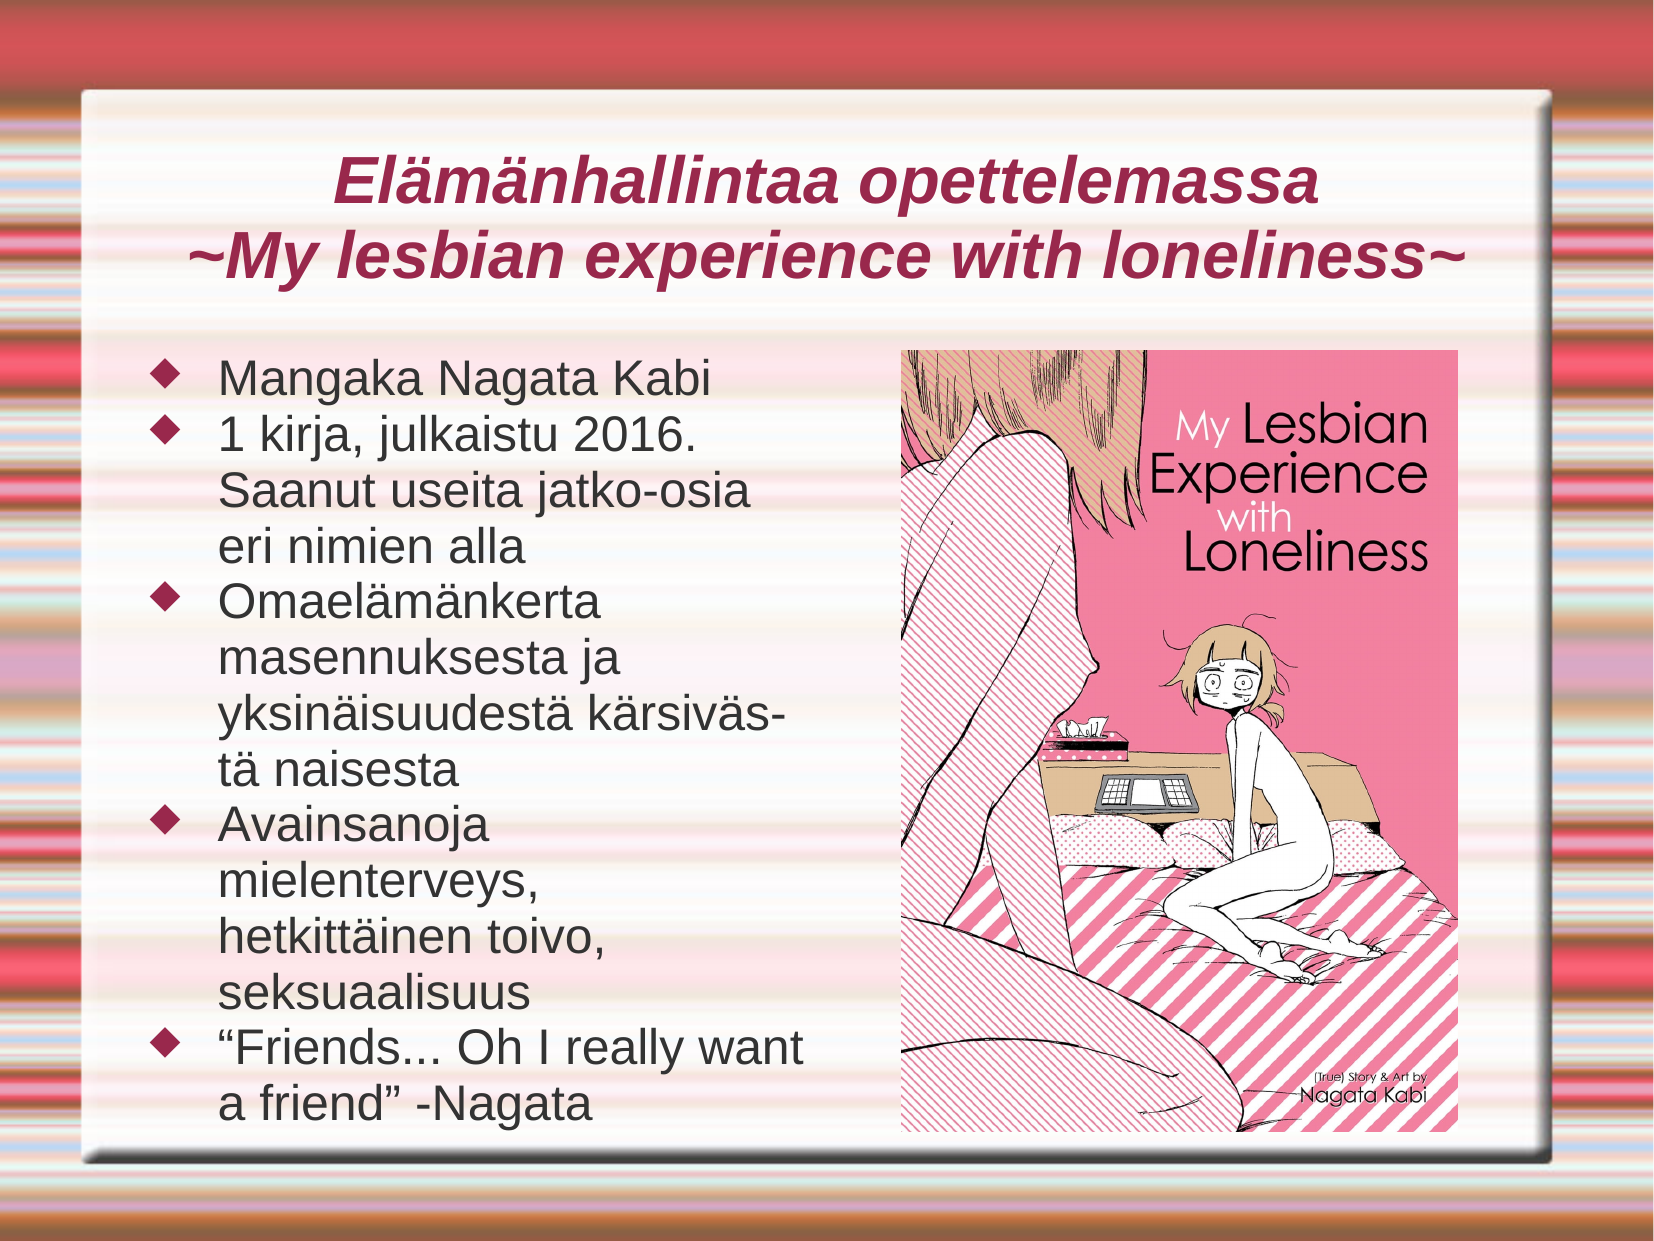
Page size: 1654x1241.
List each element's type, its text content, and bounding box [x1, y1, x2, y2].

list Mangaka Nagata Kabi 1 kirja, julkaistu 2016. Saanut useita jatko-osia eri nimien alla Omaelämänkerta masennuksesta ja yksinäisuudestä kärsiväs- tä naisesta Avainsanoja mielenterveys, hetkittäinen toivo, seksuaalisuus “Friends... Oh I really want a friend” -Nagata [134, 350, 809, 1132]
picture [0, 0, 1654, 1241]
title Elämänhallintaa opettelemassa ~My lesbian experience with loneliness~ [121, 114, 1534, 322]
